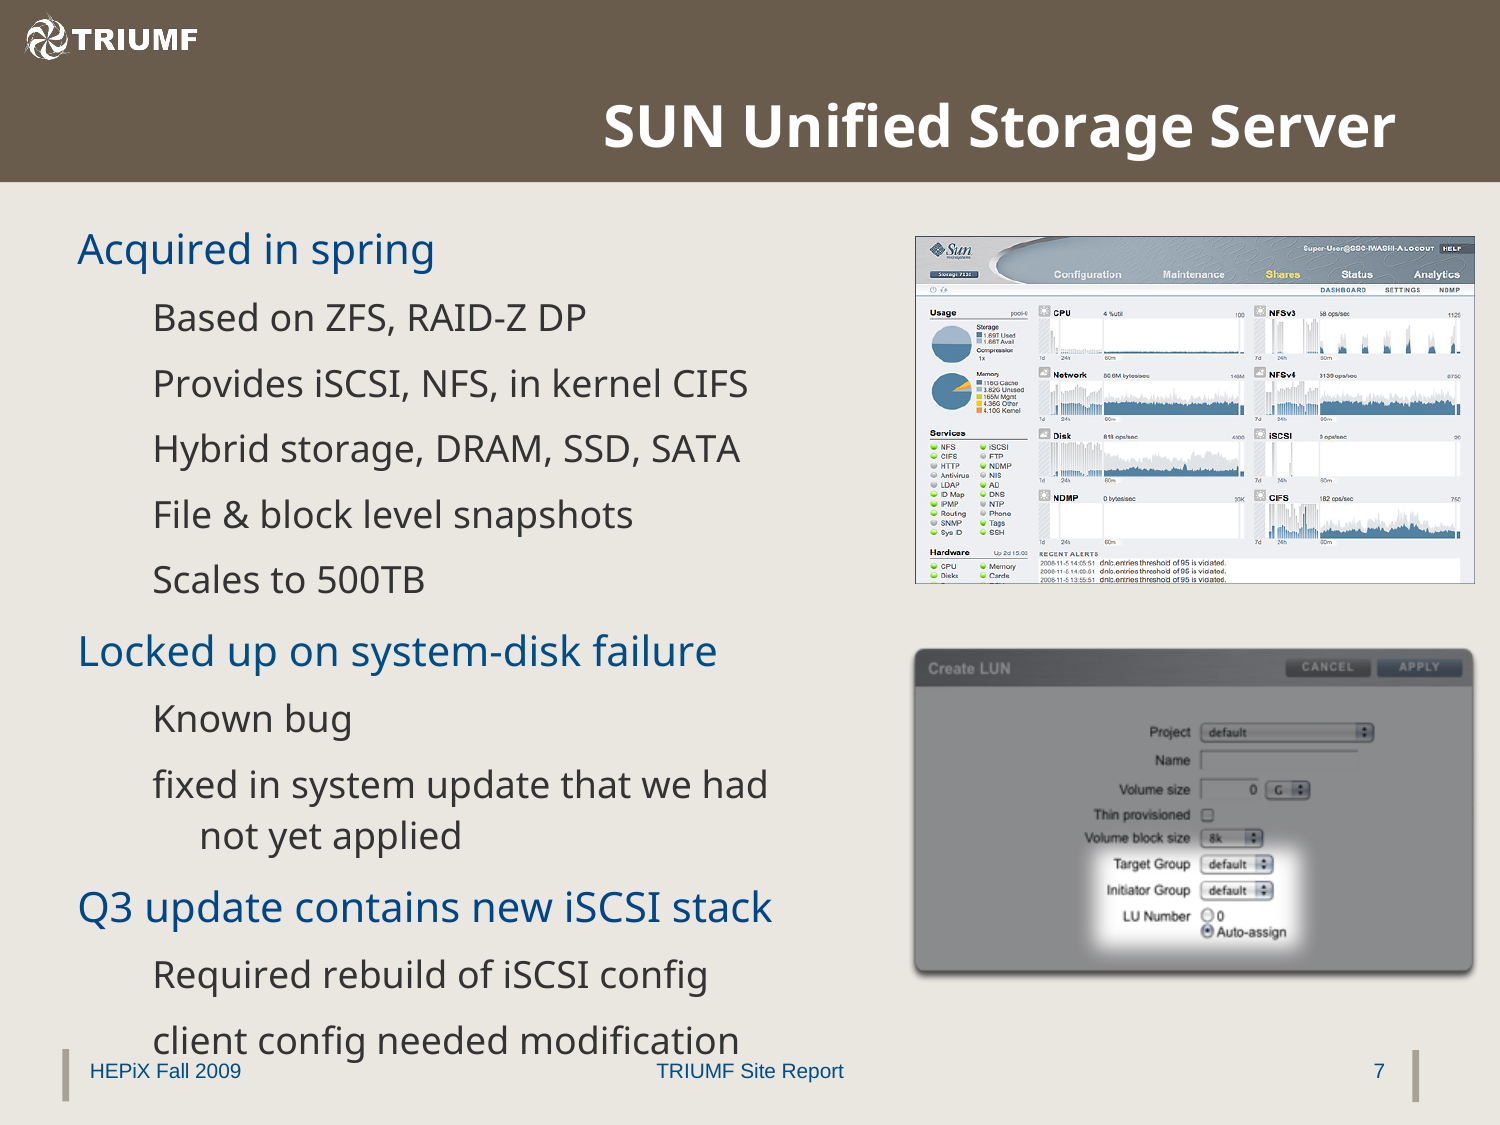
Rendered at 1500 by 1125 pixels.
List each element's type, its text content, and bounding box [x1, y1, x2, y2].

picture [908, 646, 1480, 983]
list Acquired in spring Based on ZFS, RAID-Z DP Provides iSCSI, NFS, in kernel CIFS Hybrid storage, DRAM, SSD, SATA File & block level snapshots Scales to 500TB Locked up on system-disk failure Known bug fixed in system update that we had not yet applied Q3 update contains new iSCSI stack Required rebuild of iSCSI config client config needed modification [62, 212, 1426, 1016]
text_box HEPiX Fall 2009 [74, 1049, 426, 1125]
title SUN Unified Storage Server [62, 0, 1413, 212]
picture [24, 12, 62, 60]
text_box TRIUMF Site Report [512, 1049, 988, 1125]
picture [915, 236, 1475, 584]
text_box <number> [1049, 1049, 1401, 1125]
